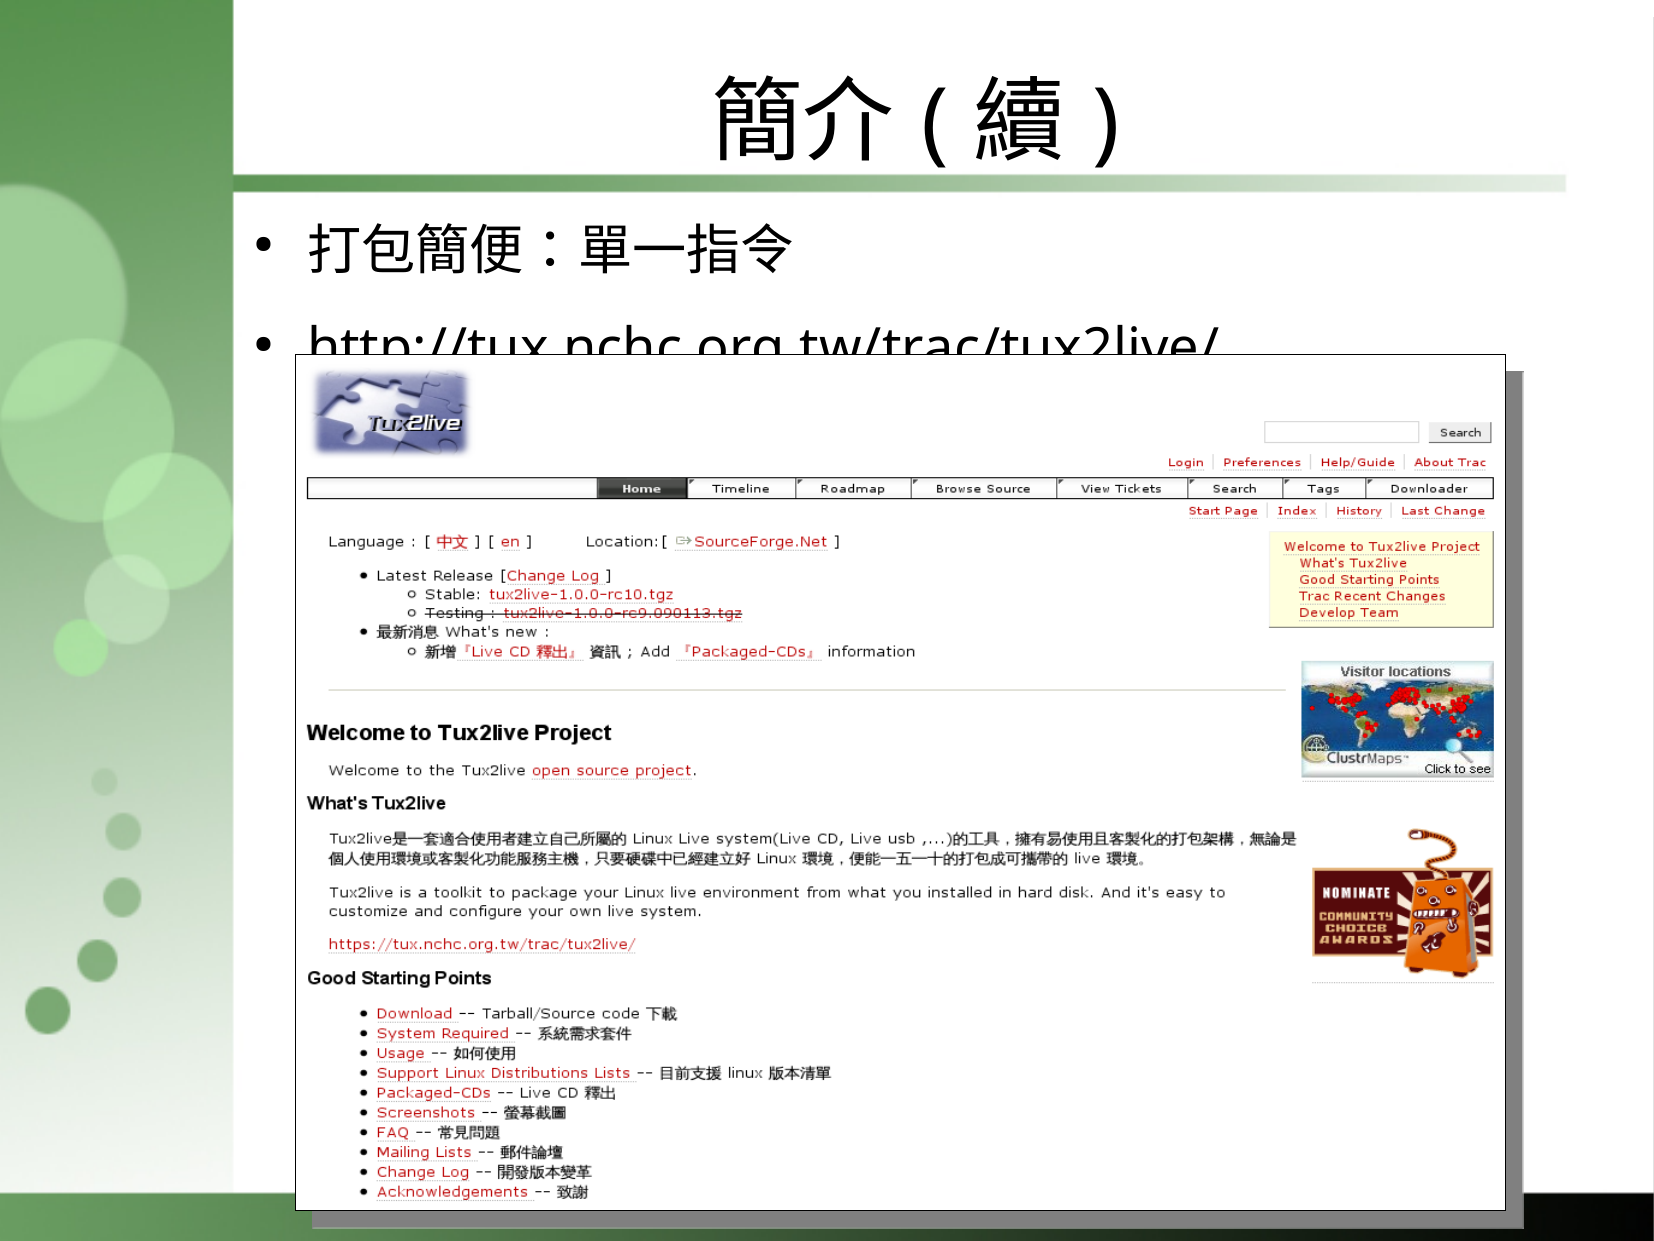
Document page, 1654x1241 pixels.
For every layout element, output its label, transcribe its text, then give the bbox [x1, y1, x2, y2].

title 簡介(續) [236, 49, 1595, 178]
list 打包簡便：單一指令 http://tux.nchc.org.tw/trac/tux2live/ [236, 206, 1595, 863]
picture [0, 0, 1654, 1241]
